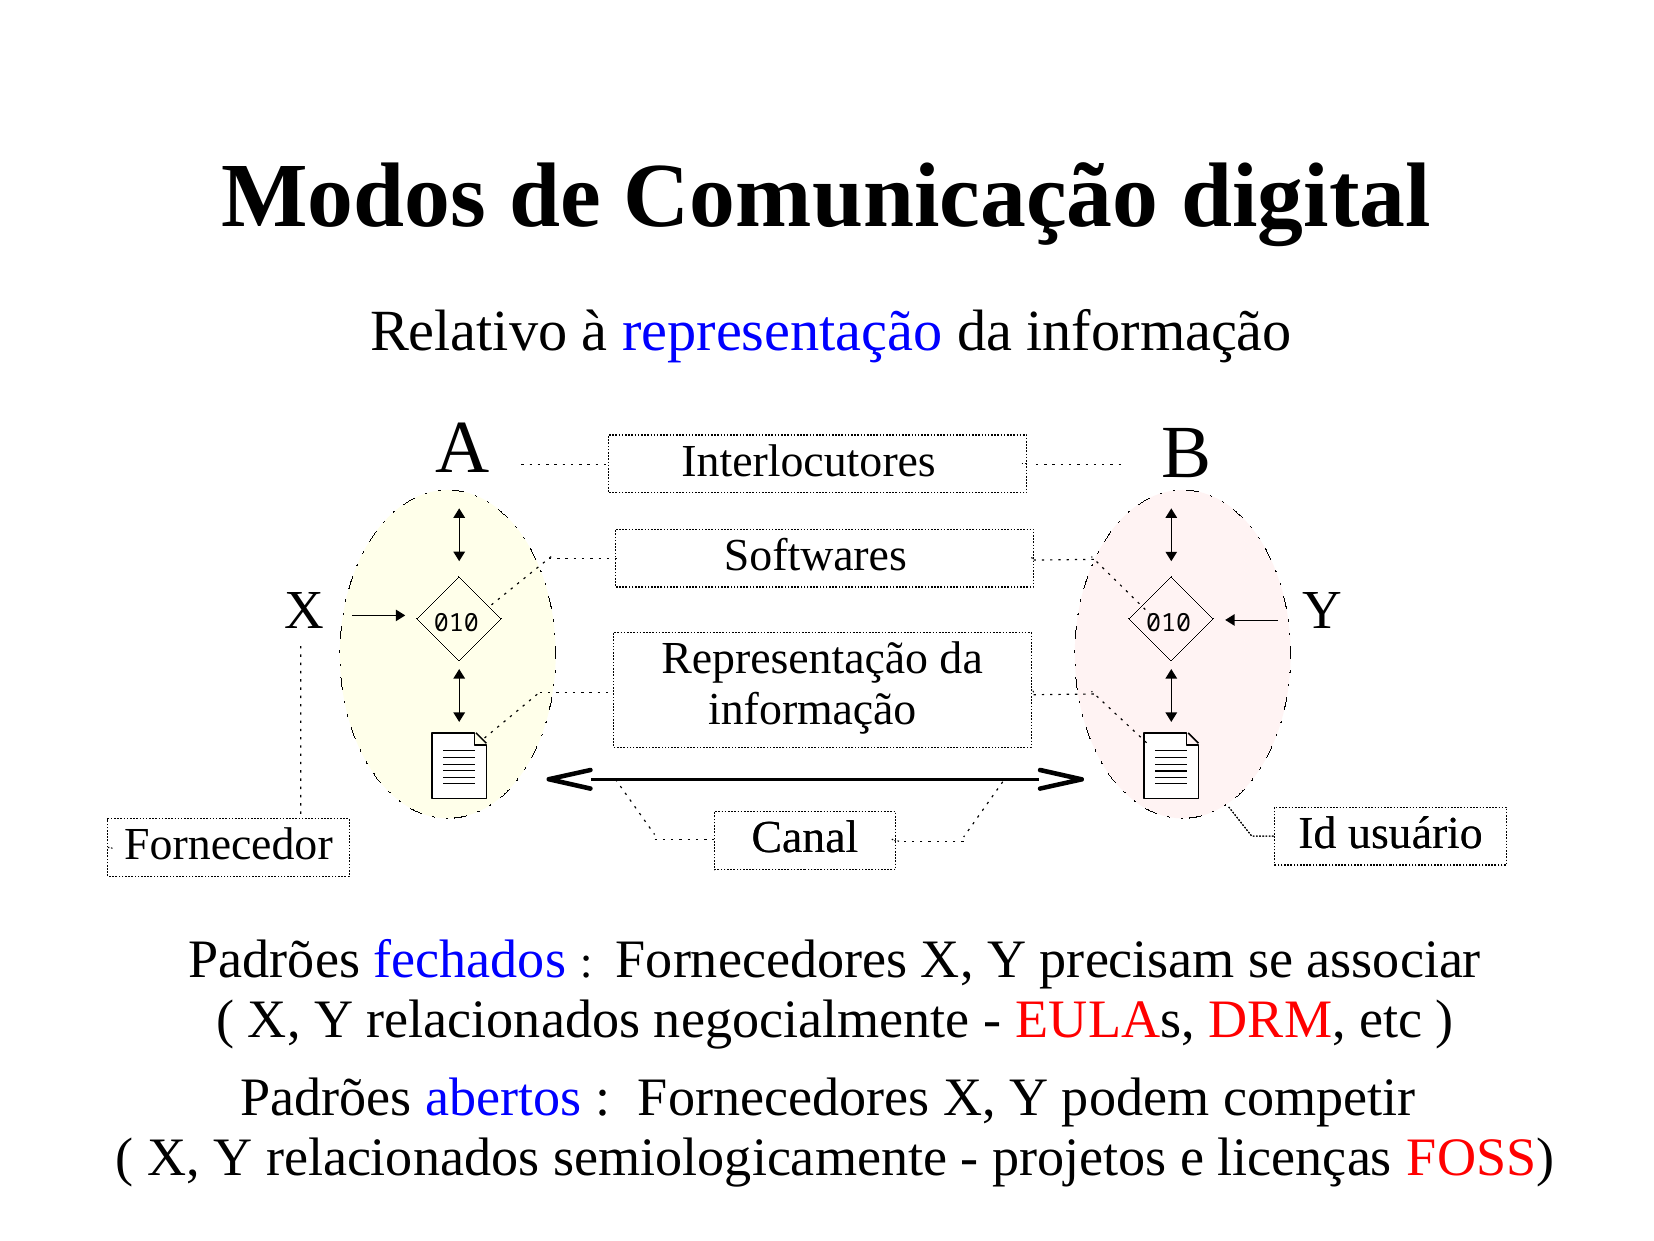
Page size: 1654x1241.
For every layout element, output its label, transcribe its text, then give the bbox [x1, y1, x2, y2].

text_box Id usuário [1274, 807, 1507, 865]
text_box 010 [1146, 604, 1213, 638]
text_box Canal [714, 811, 896, 870]
text_box Representação da informação [613, 632, 1032, 748]
text_box Fornecedor [107, 818, 350, 877]
text_box A [435, 406, 492, 502]
text_box Y [1302, 579, 1343, 642]
text_box 010 [433, 604, 501, 638]
text_box [1074, 493, 1291, 819]
text_box B [1161, 411, 1219, 514]
text_box Interlocutores [608, 435, 1027, 493]
title Modos de Comunicação digital [135, 92, 1542, 299]
text_box [339, 491, 556, 819]
text_box Relativo à representação da informação [370, 298, 1318, 371]
text_box X [284, 579, 325, 642]
text_box Softwares [615, 529, 1034, 588]
text_box Padrões fechados : Fornecedores X, Y precisam se associar ( X, Y relacionados negocialmente - EULAs, DRM, etc ) Padrões abertos : Fornecedores X, Y podem competir ( X, Y relacionados semiologicamente - projetos e licenças FOSS) [69, 928, 1601, 1187]
